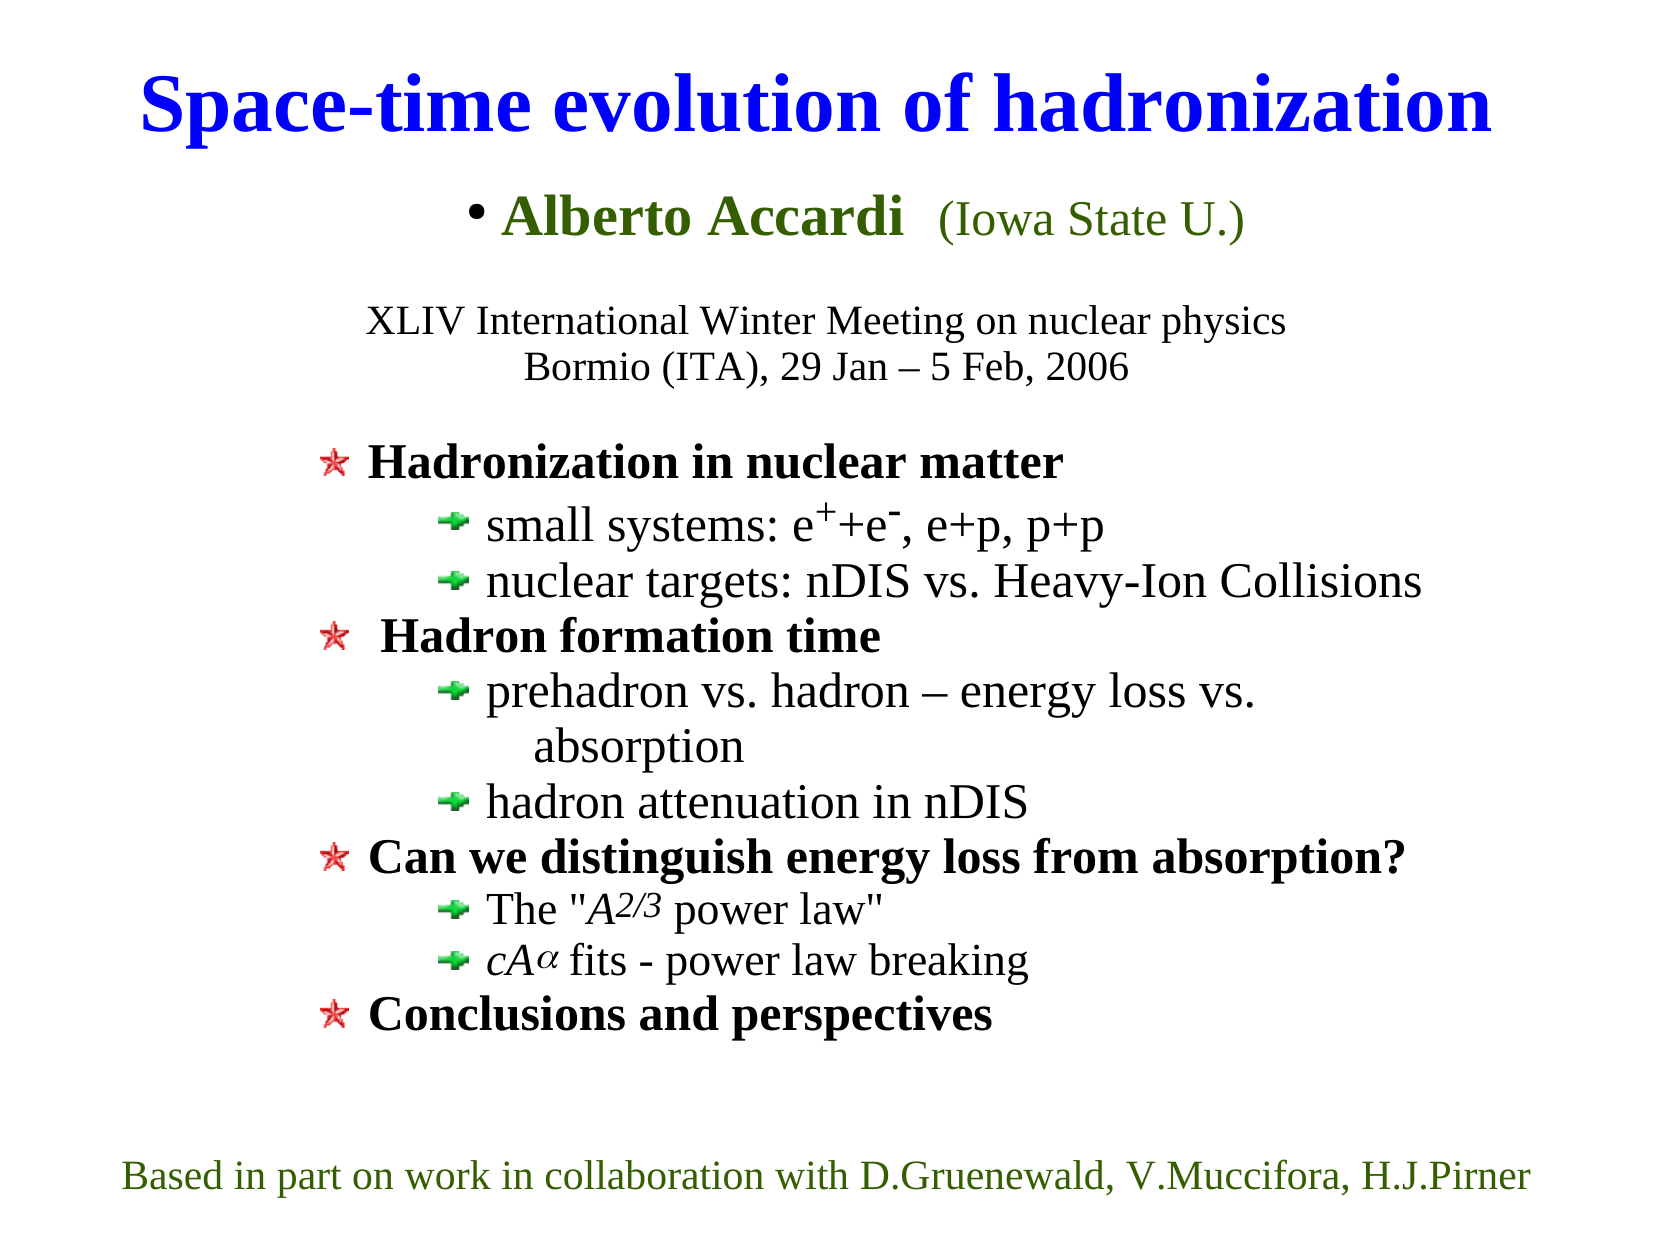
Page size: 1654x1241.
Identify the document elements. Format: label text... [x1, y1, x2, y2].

text_box Hadronization in nuclear matter small systems: e++e-, e+p, p+p nuclear targets: nDIS vs. Heavy-Ion Collisions Hadron formation time prehadron vs. hadron – energy loss vs. absorption hadron attenuation in nDIS Can we distinguish energy loss from absorption? The "A2/3 power law" cAa fits - power law breaking Conclusions and perspectives [320, 434, 1445, 1065]
text_box Space-time evolution of hadronization [6, 57, 1648, 188]
text_box Based in part on work in collaboration with D.Gruenewald, V.Muccifora, H.J.Pirner [54, 1152, 1599, 1204]
text_box Alberto Accardi (Iowa State U.) [391, 176, 1263, 264]
text_box XLIV International Winter Meeting on nuclear physics Bormio (ITA), 29 Jan – 5 Feb, 2006 [365, 296, 1288, 398]
